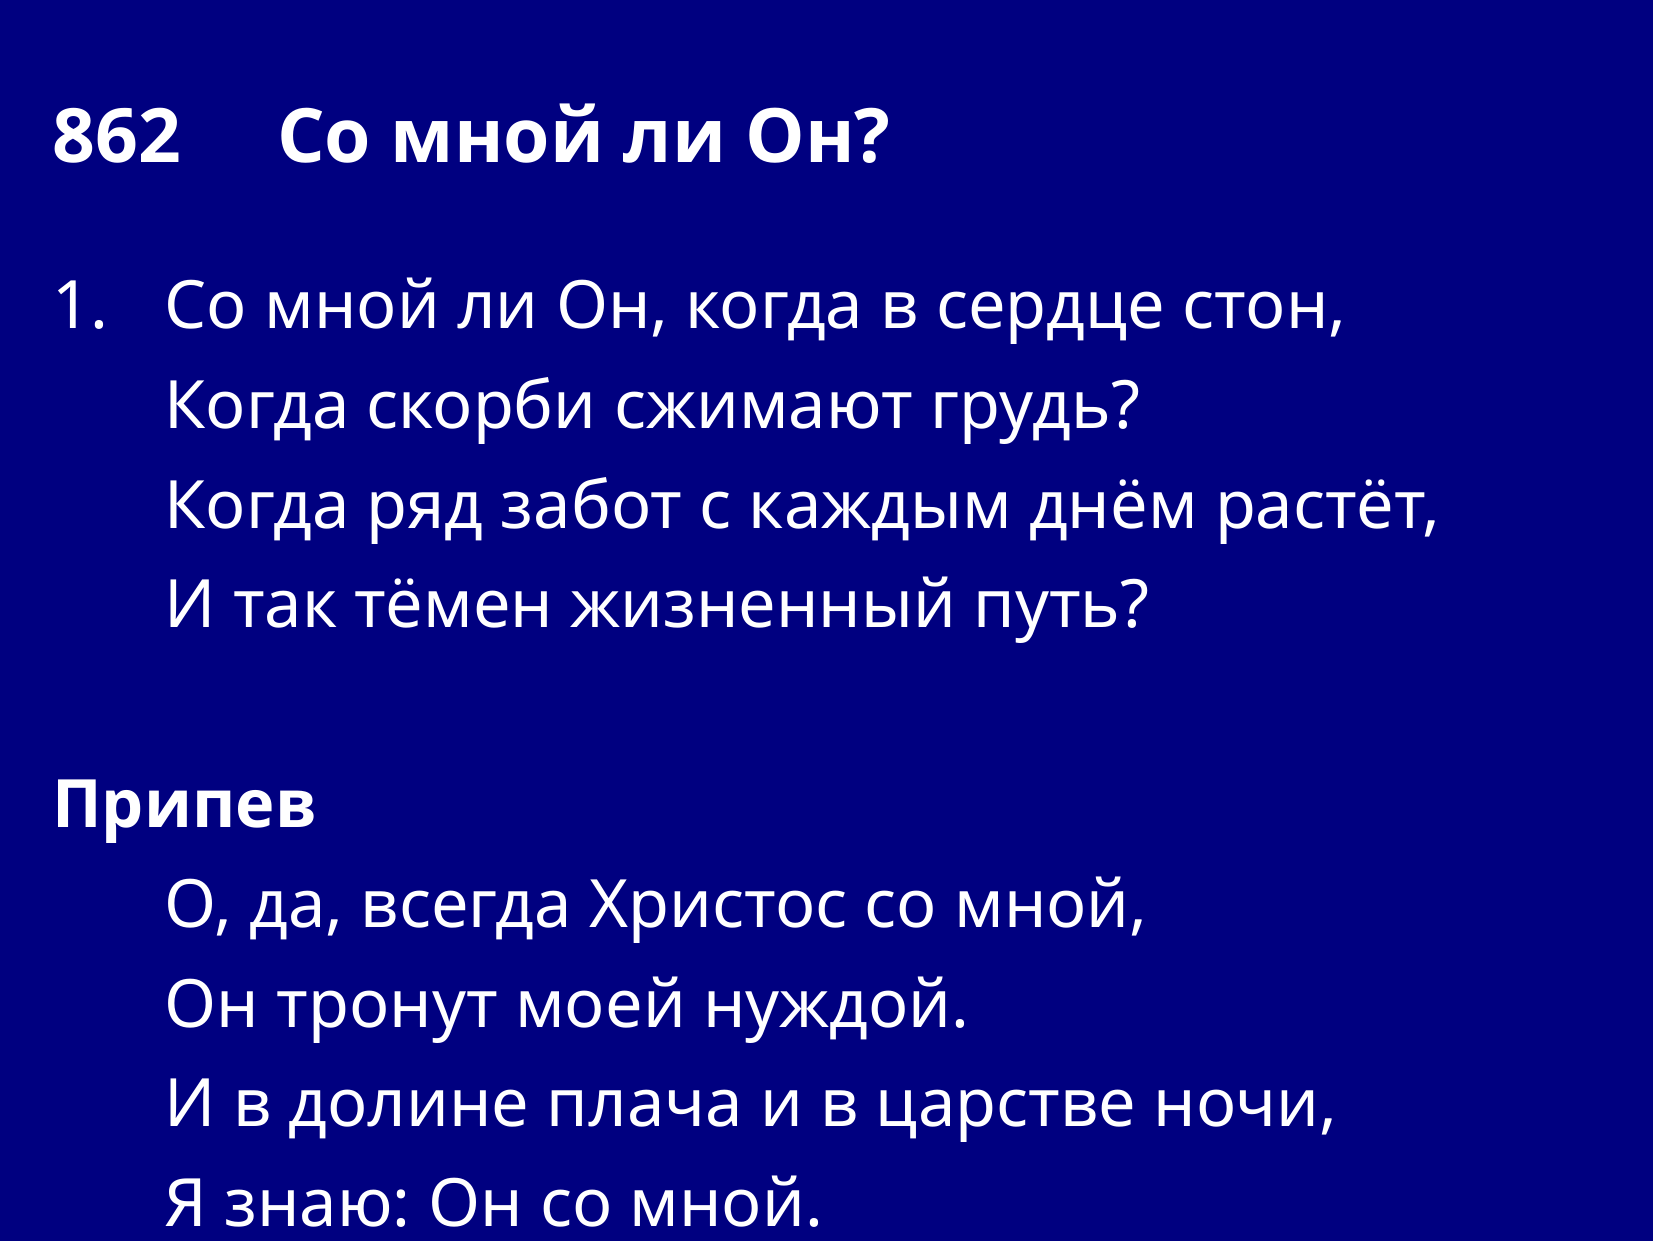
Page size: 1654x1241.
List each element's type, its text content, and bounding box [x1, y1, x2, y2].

text_box 1. Со мной ли Он, когда в сердце стон, Когда скорби сжимают грудь? Когда ряд забот с каждым днём растёт, И так тёмен жизненный путь? Припев О, да, всегда Христос со мной, Он тронут моей нуждой. И в долине плача и в царстве ночи, Я знаю: Он со мной. [37, 150, 1651, 1163]
text_box 862 Со мной ли Он? [37, 75, 1576, 188]
